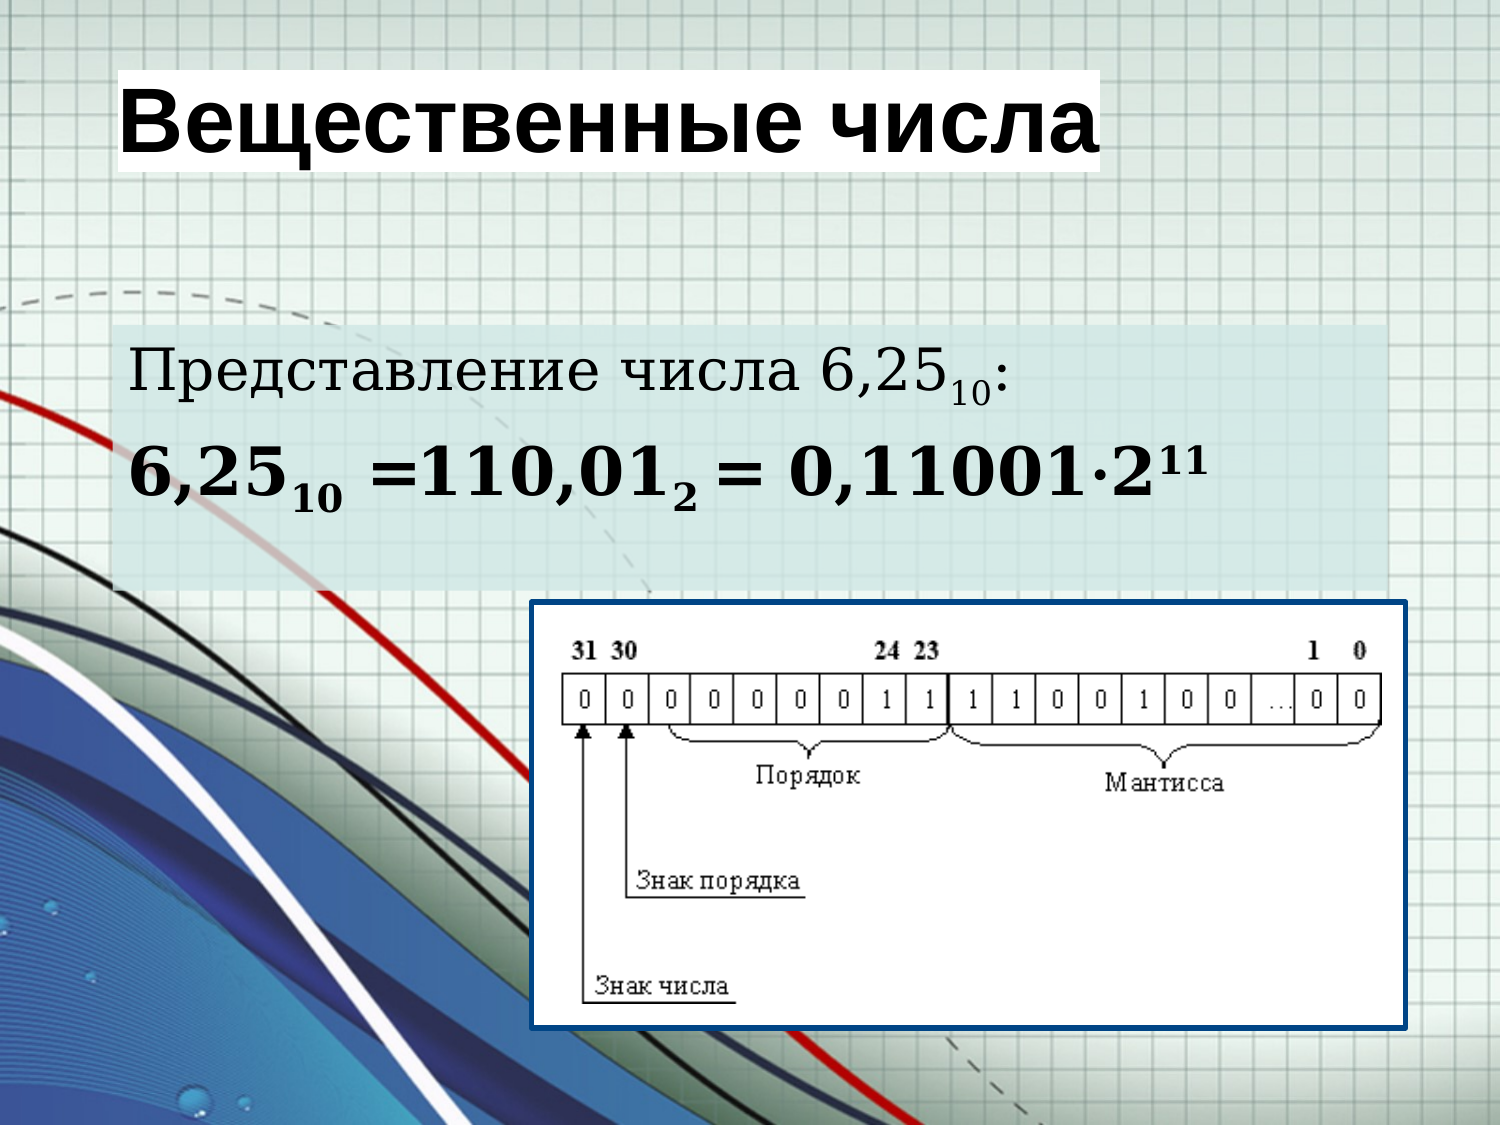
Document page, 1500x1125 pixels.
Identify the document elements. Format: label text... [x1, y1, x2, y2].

title Вещественные числа [103, 32, 1397, 213]
text_box 110,012 = [401, 420, 784, 528]
picture [0, 0, 1500, 1125]
text_box [531, 602, 1406, 1028]
text_box 0,11001·211 [773, 420, 1226, 517]
text_box Представление числа 6,2510: 6,2510 = [112, 324, 1388, 591]
